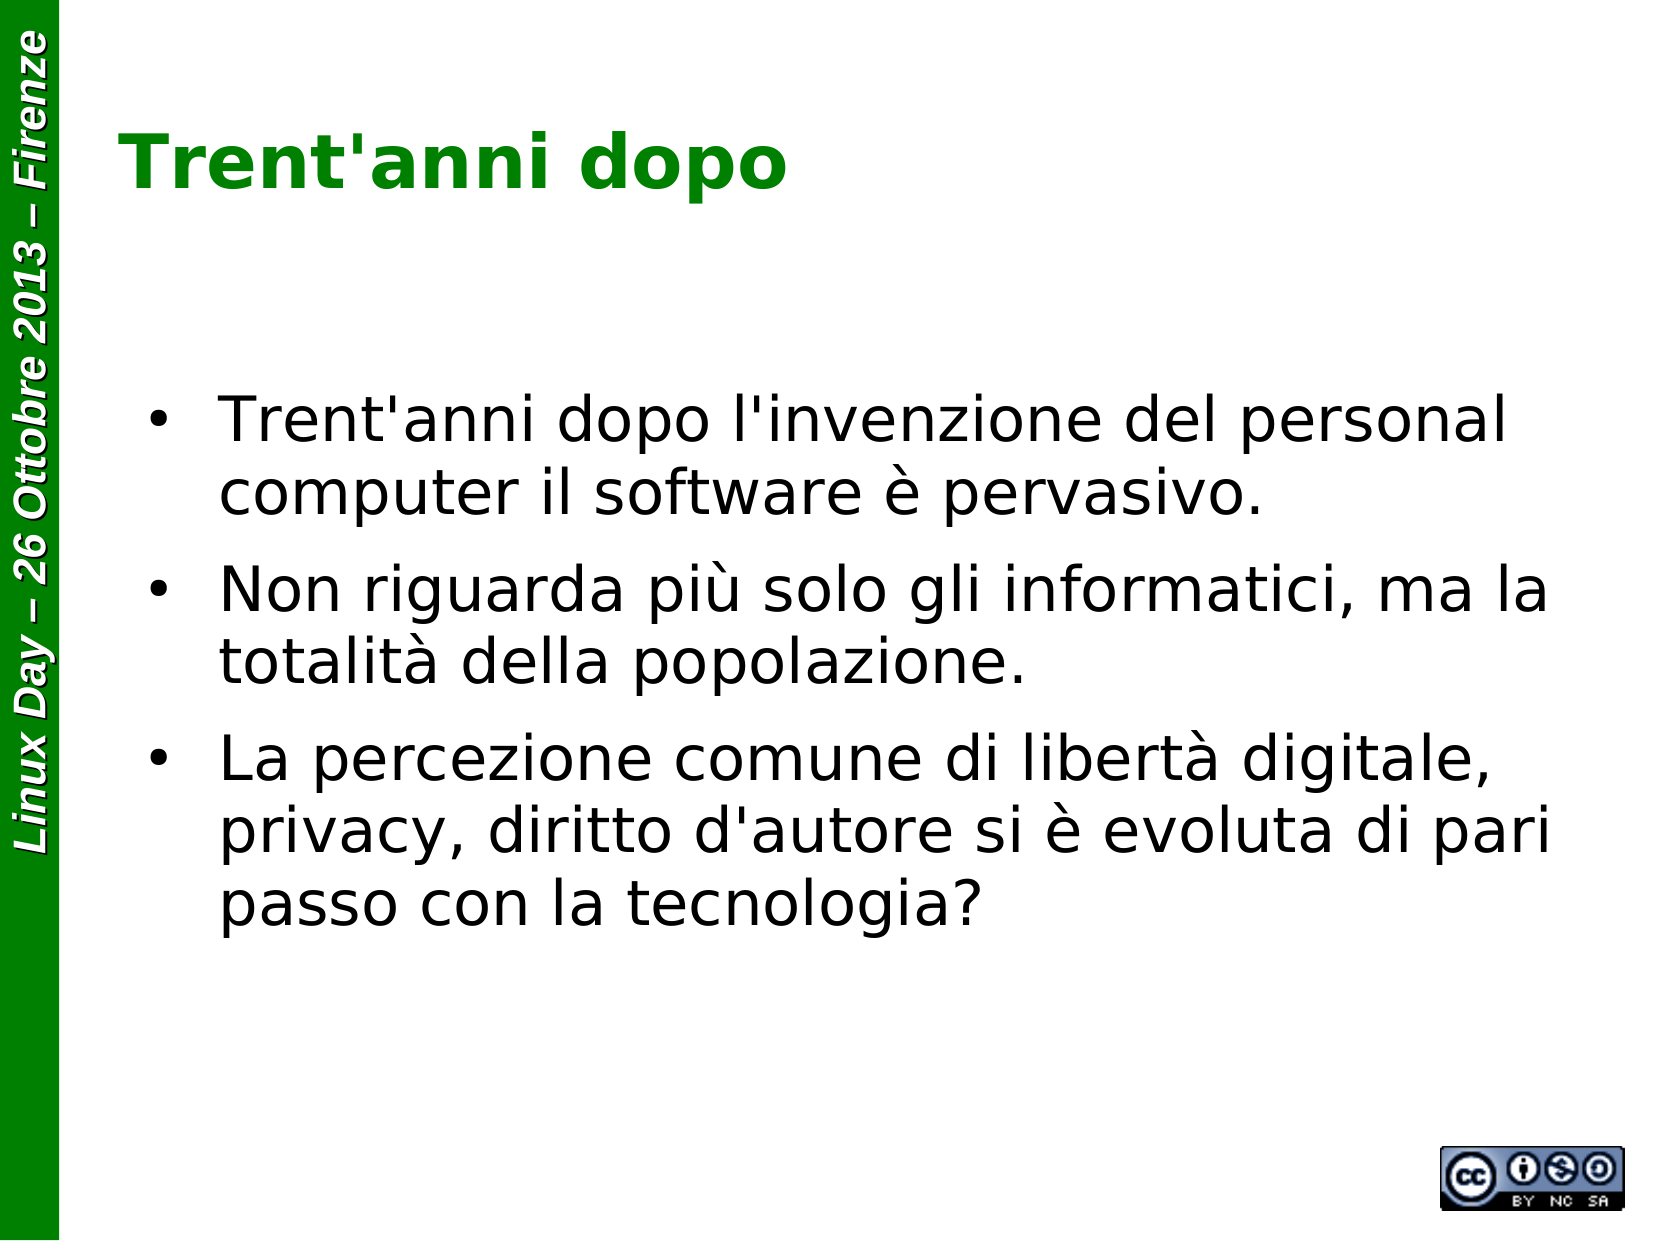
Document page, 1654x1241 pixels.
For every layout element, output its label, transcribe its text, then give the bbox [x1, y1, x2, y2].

list Trent'anni dopo l'invenzione del personal computer il software è pervasivo. Non riguarda più solo gli informatici, ma la totalità della popolazione. La percezione comune di libertà digitale, privacy, diritto d'autore si è evoluta di pari passo con la tecnologia? [147, 383, 1571, 941]
picture [1440, 1146, 1625, 1211]
title Trent'anni dopo [118, 59, 1270, 267]
